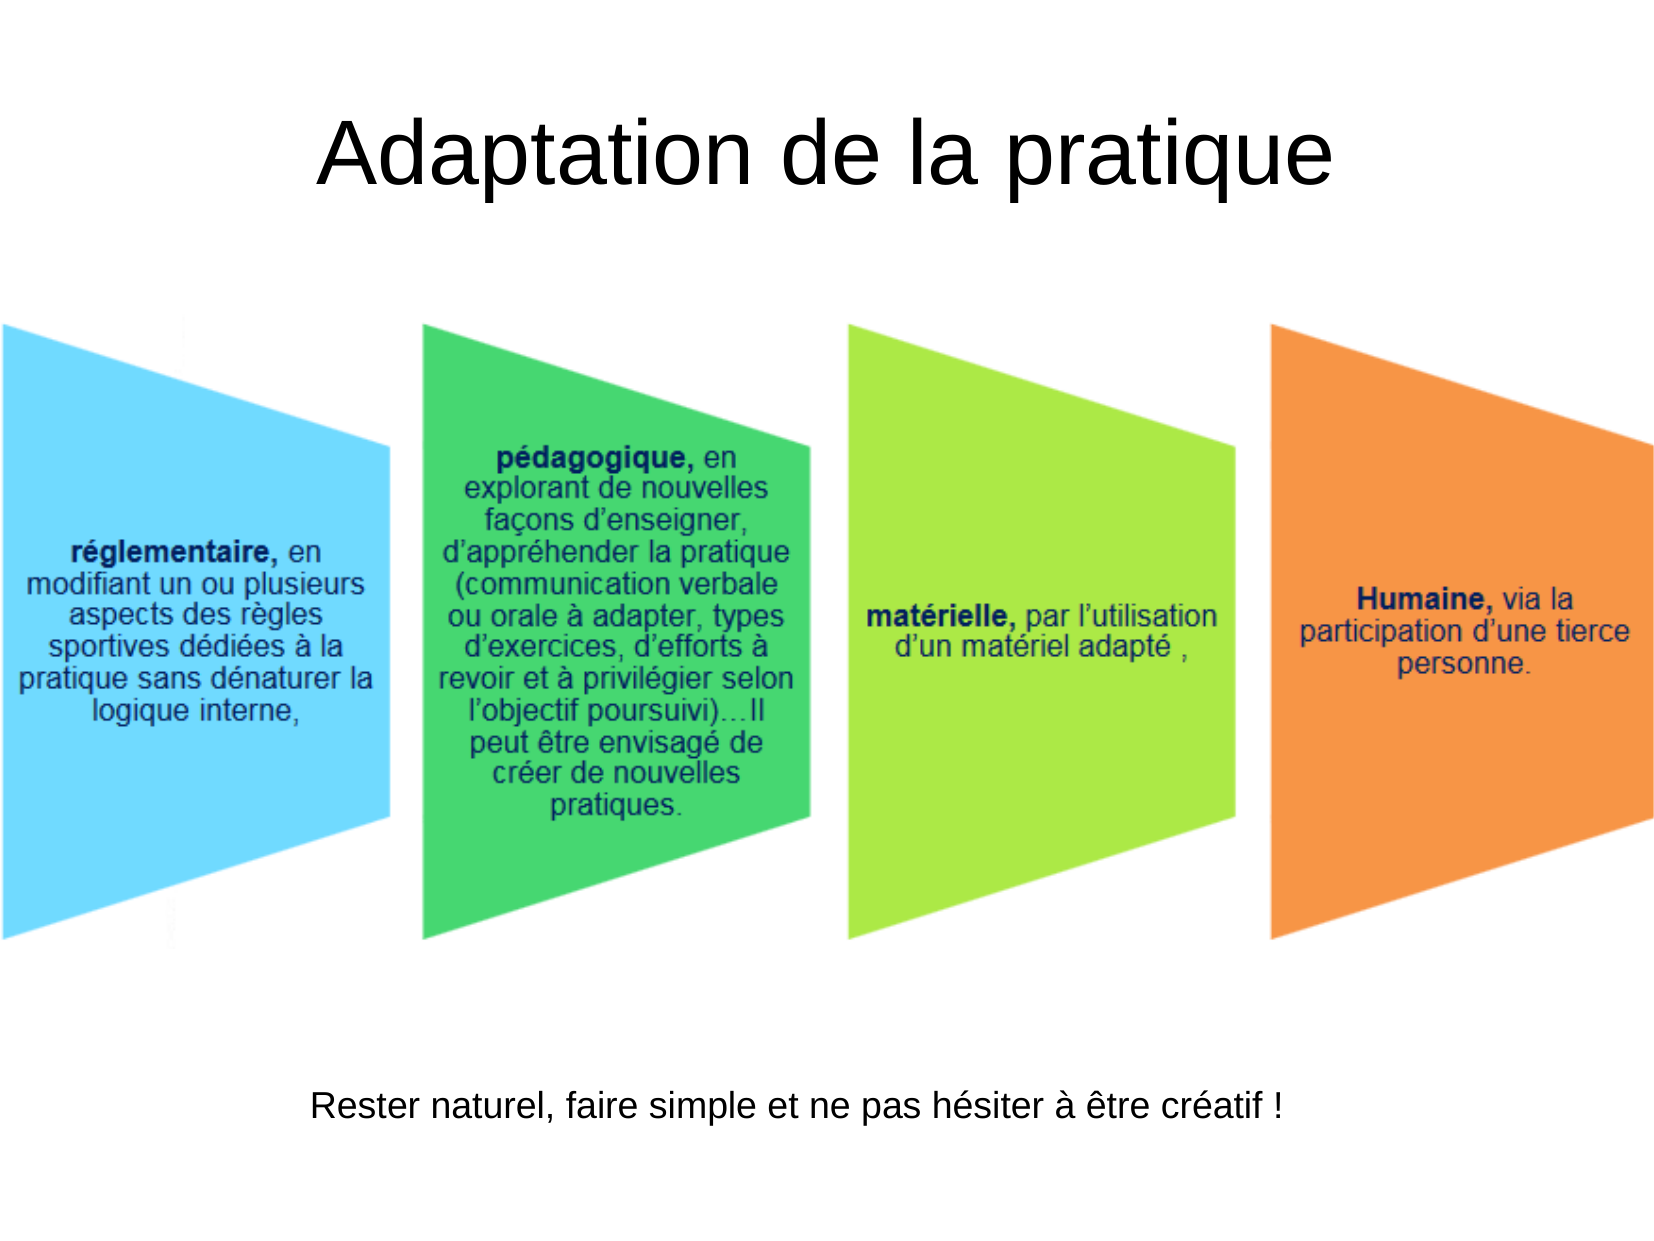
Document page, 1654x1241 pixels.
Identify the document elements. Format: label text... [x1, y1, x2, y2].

text_box Rester naturel, faire simple et ne pas hésiter à être créatif ! [0, 1077, 1654, 1176]
title Adaptation de la pratique [82, 49, 1571, 257]
picture [0, 314, 1654, 949]
